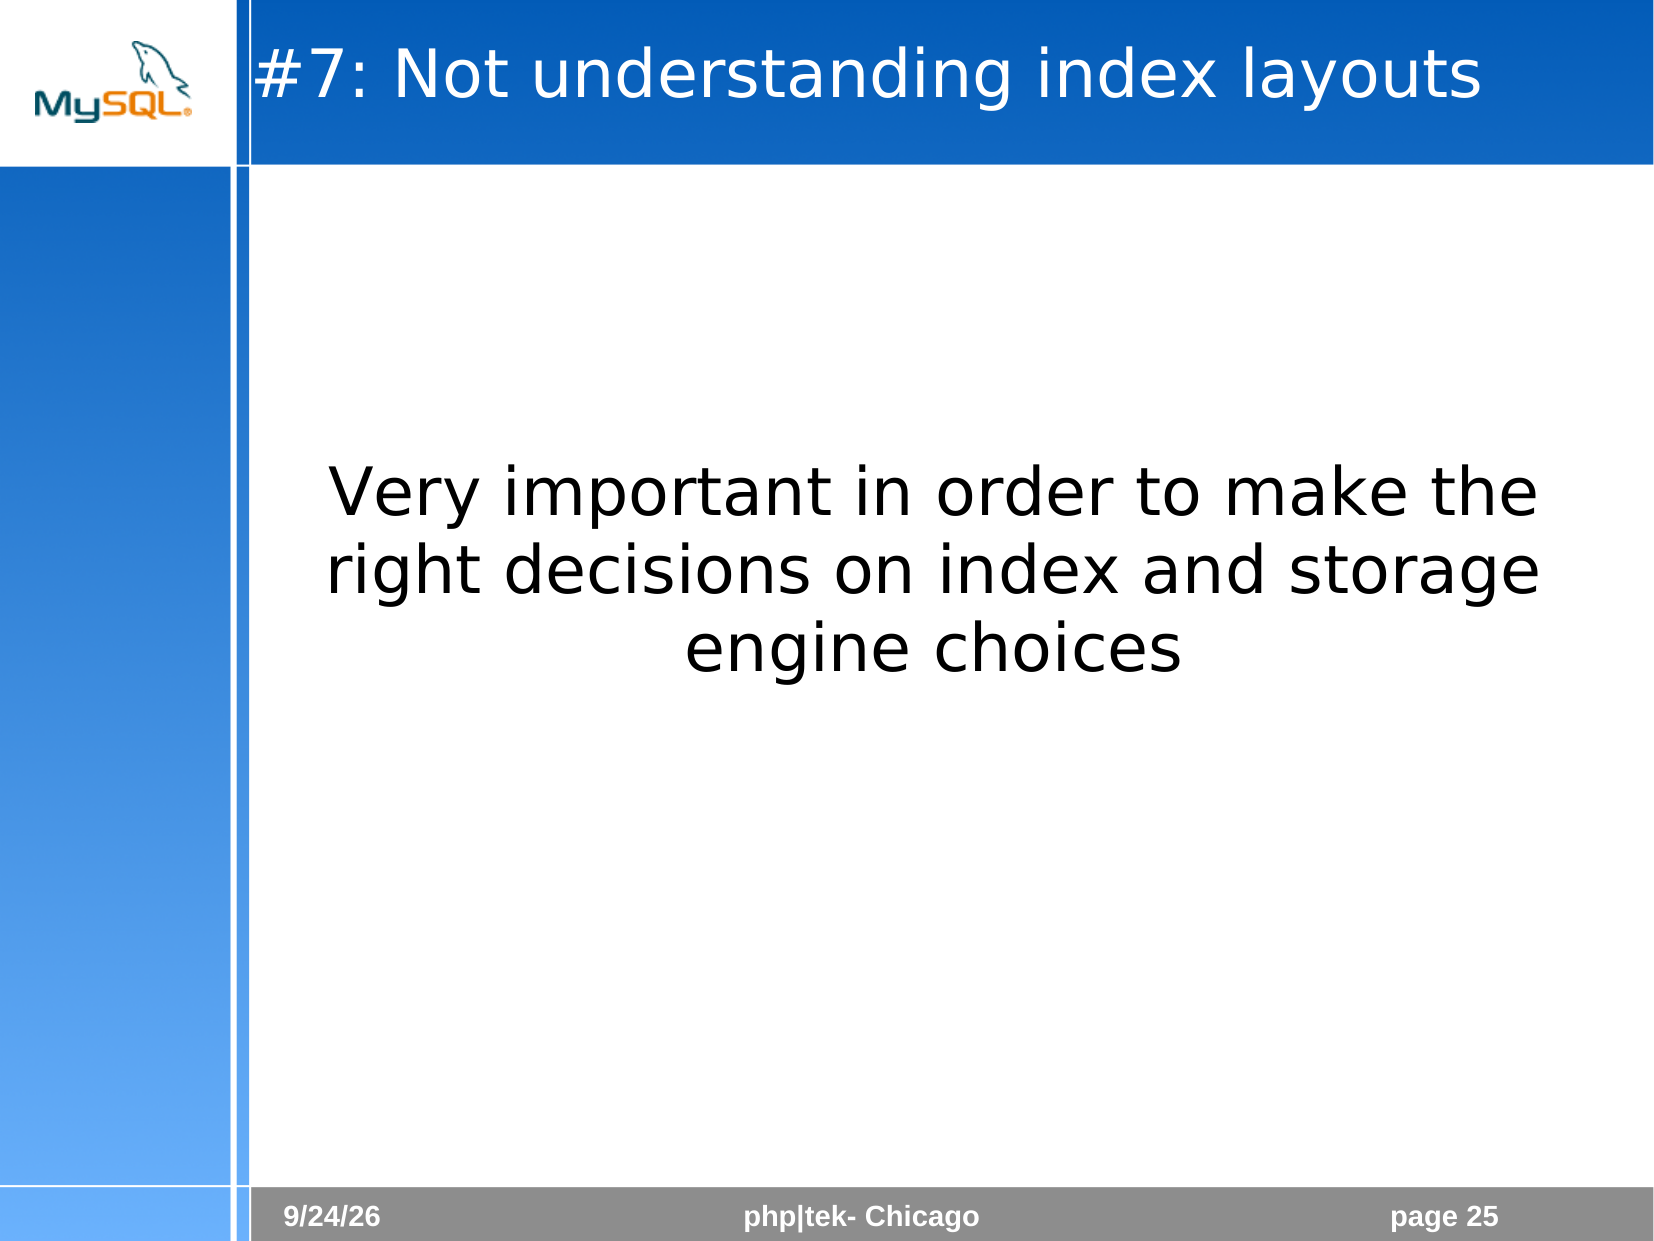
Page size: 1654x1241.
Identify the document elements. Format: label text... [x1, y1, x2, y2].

list Very important in order to make the right decisions on index and storage engine choices [285, 453, 1585, 1105]
title #7: Not understanding index layouts [250, 11, 1600, 137]
picture [0, 0, 1654, 1241]
picture [35, 41, 192, 123]
